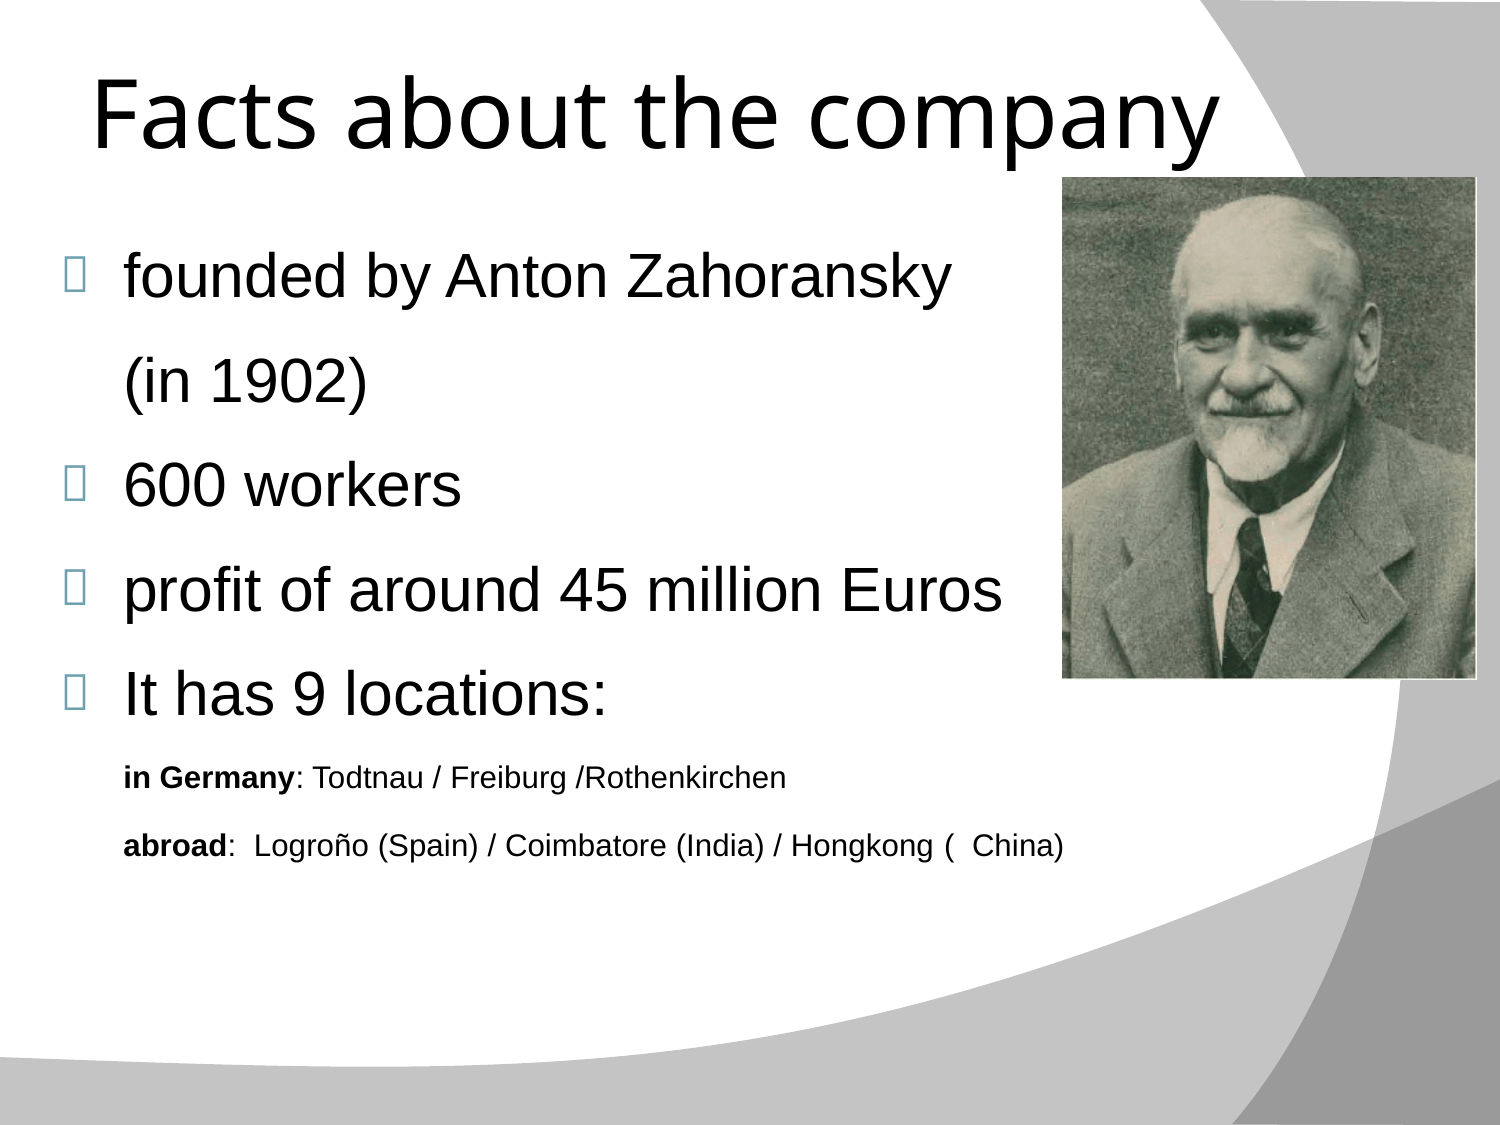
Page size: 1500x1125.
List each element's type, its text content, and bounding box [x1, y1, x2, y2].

list founded by Anton Zahoransky (in 1902) 600 workers profit of around 45 million Euros It has 9 locations: in Germany: Todtnau / Freiburg /Rothenkirchen abroad: Logroño (Spain) / Coimbatore (India) / Hongkong ( China) [39, 228, 1172, 950]
title Facts about the company [75, 45, 1300, 228]
picture [1062, 177, 1477, 680]
